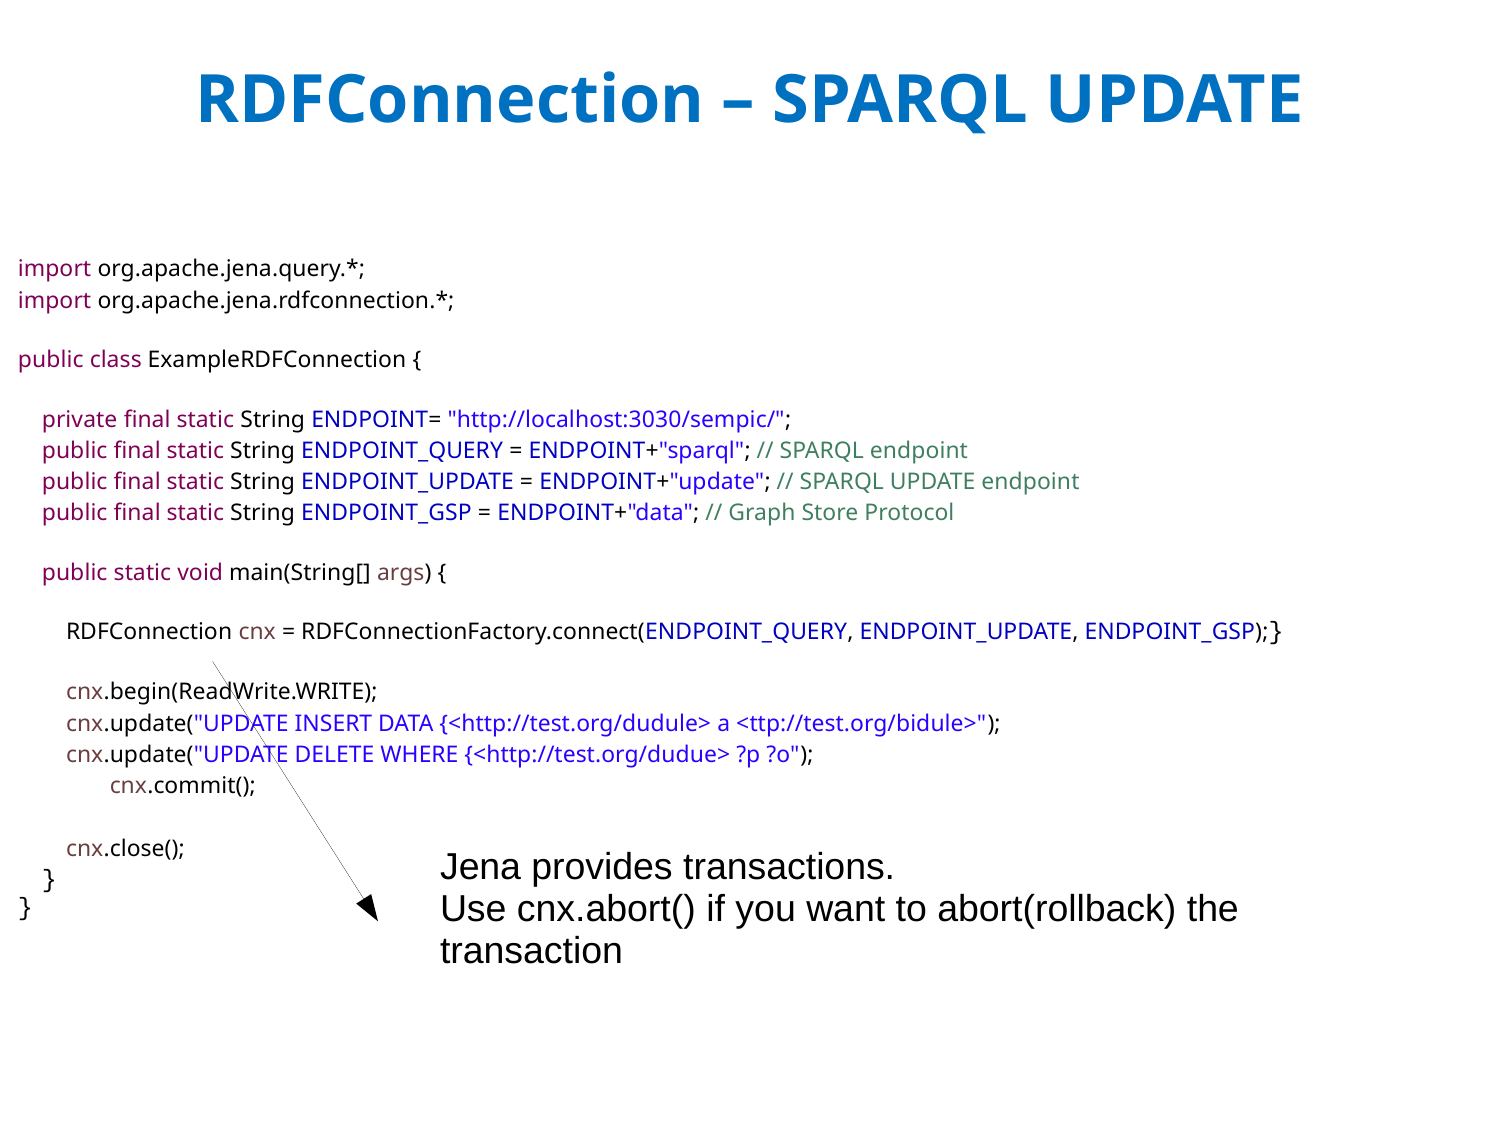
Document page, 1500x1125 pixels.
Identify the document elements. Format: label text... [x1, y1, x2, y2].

text_box Jena provides transactions. Use cnx.abort() if you want to abort(rollback) the transaction [425, 838, 1335, 1064]
title RDFConnection – SPARQL UPDATE [75, 45, 1425, 149]
text_box import org.apache.jena.query.*; import org.apache.jena.rdfconnection.*; public class ExampleRDFConnection { private final static String ENDPOINT= "http://localhost:3030/sempic/"; public final static String ENDPOINT_QUERY = ENDPOINT+"sparql"; // SPARQL endpoint public final static String ENDPOINT_UPDATE = ENDPOINT+"update"; // SPARQL UPDATE endpoint public final static String ENDPOINT_GSP = ENDPOINT+"data"; // Graph Store Protocol public static void main(String[] args) { RDFConnection cnx = RDFConnectionFactory.connect(ENDPOINT_QUERY, ENDPOINT_UPDATE, ENDPOINT_GSP);} cnx.begin(ReadWrite.WRITE); cnx.update("UPDATE INSERT DATA {<http://test.org/dudule> a <ttp://test.org/bidule>"); cnx.update("UPDATE DELETE WHERE {<http://test.org/dudue> ?p ?o"); cnx.commit(); cnx.close(); } } [3, 244, 1500, 1125]
